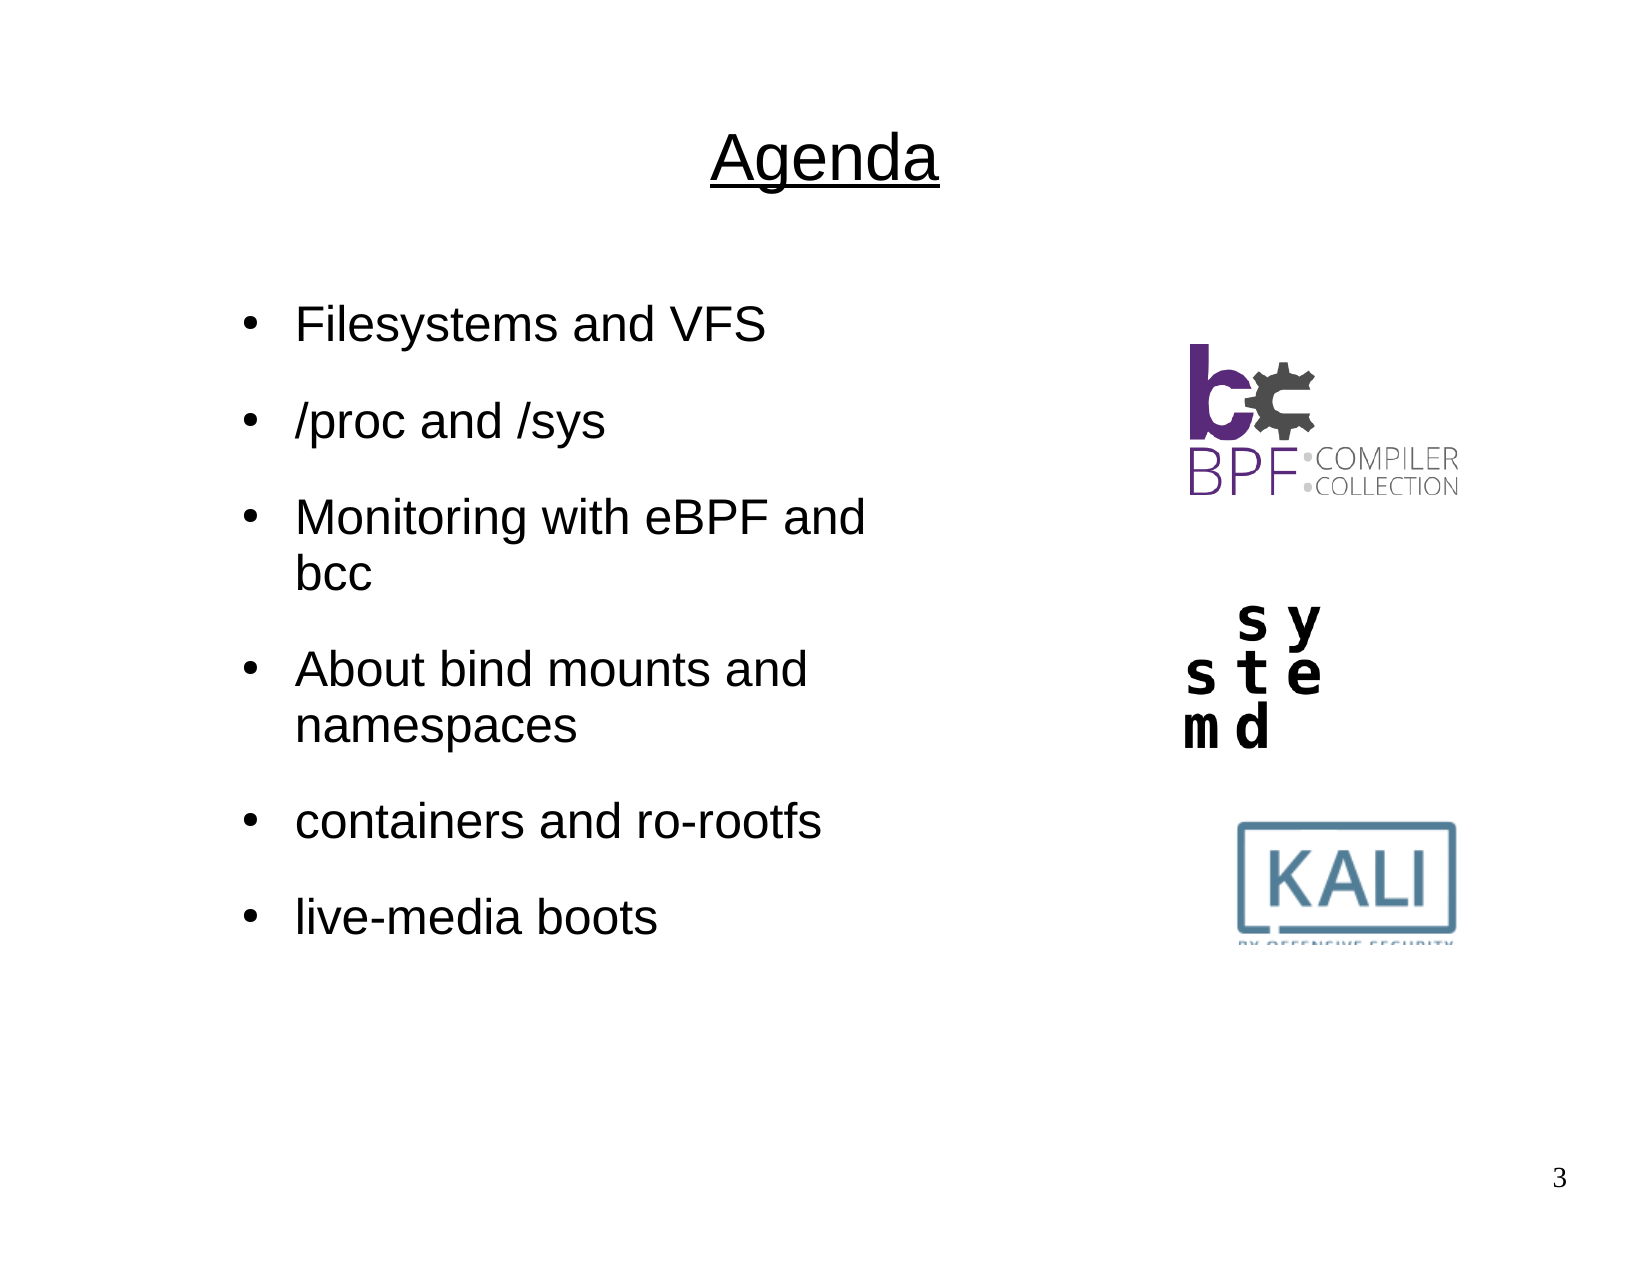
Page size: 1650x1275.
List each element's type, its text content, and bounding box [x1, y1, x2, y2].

title Agenda [82, 50, 1568, 264]
picture [1236, 819, 1468, 945]
list Filesystems and VFS /proc and /sys Monitoring with eBPF and bcc About bind mounts and namespaces containers and ro-rootfs live-media boots [223, 296, 949, 1037]
picture [1190, 344, 1458, 495]
picture [1178, 601, 1329, 752]
